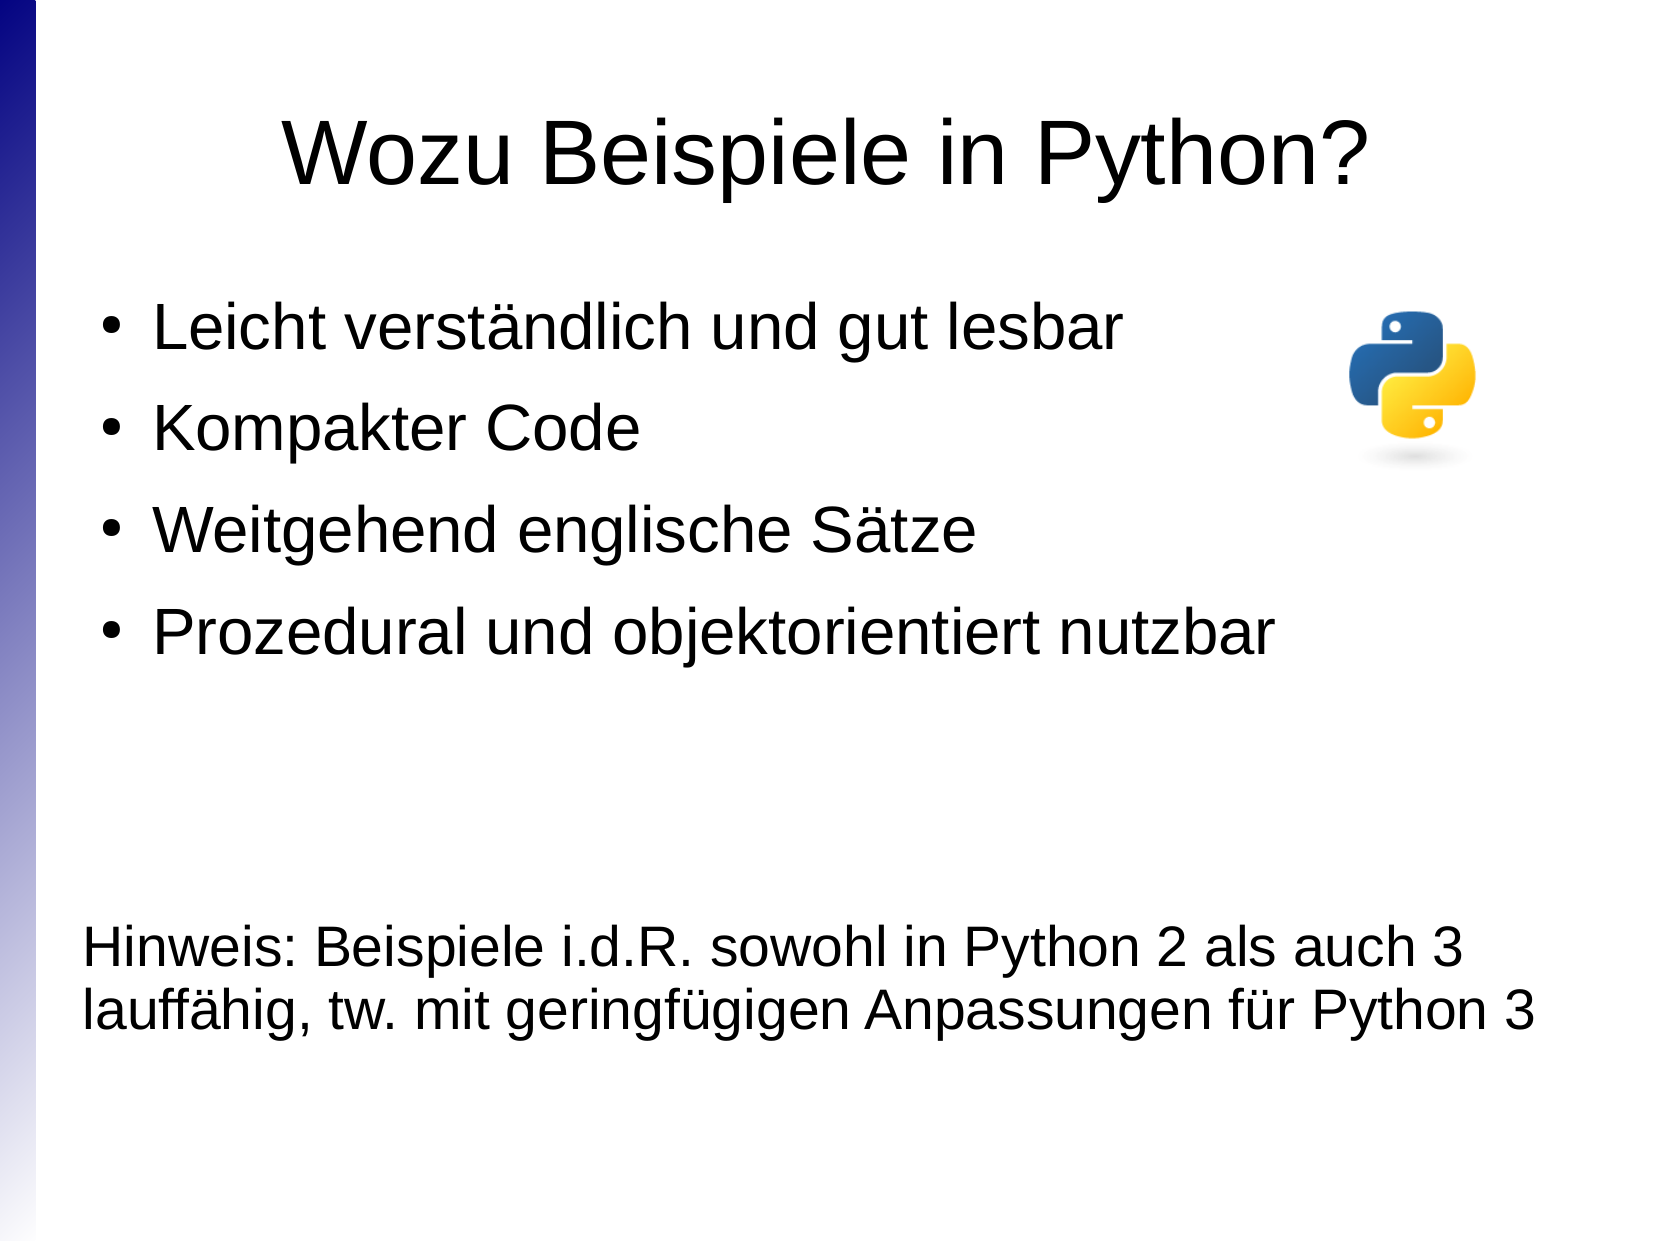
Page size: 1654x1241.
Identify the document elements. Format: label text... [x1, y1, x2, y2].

title Wozu Beispiele in Python? [82, 49, 1571, 257]
picture [1322, 299, 1501, 473]
list Leicht verständlich und gut lesbar Kompakter Code Weitgehend englische Sätze Prozedural und objektorientiert nutzbar Hinweis: Beispiele i.d.R. sowohl in Python 2 als auch 3 lauffähig, tw. mit geringfügigen Anpassungen für Python 3 [82, 290, 1571, 1109]
